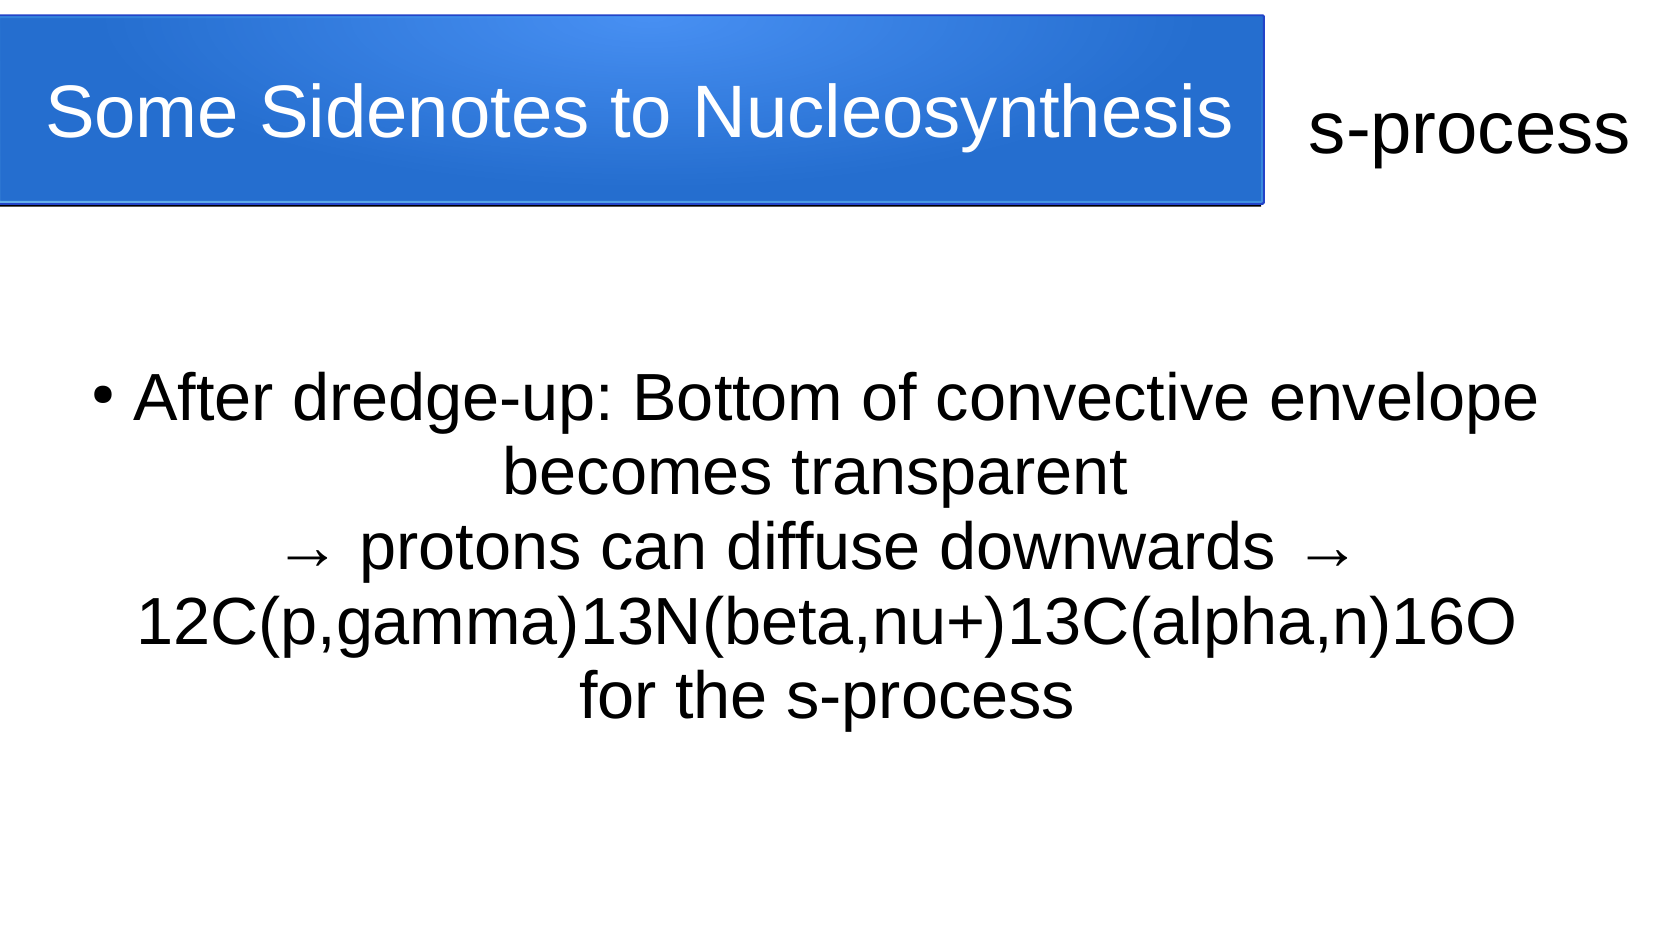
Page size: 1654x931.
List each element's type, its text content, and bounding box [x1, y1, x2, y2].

title s-process [1305, 15, 1636, 241]
subtitle After dredge-up: Bottom of convective envelope becomes transparent → protons can diffuse downwards → 12C(p,gamma)13N(beta,nu+)13C(alpha,n)16O for the s-process [71, 276, 1561, 817]
title Some Sidenotes to Nucleosynthesis [45, 29, 1261, 196]
